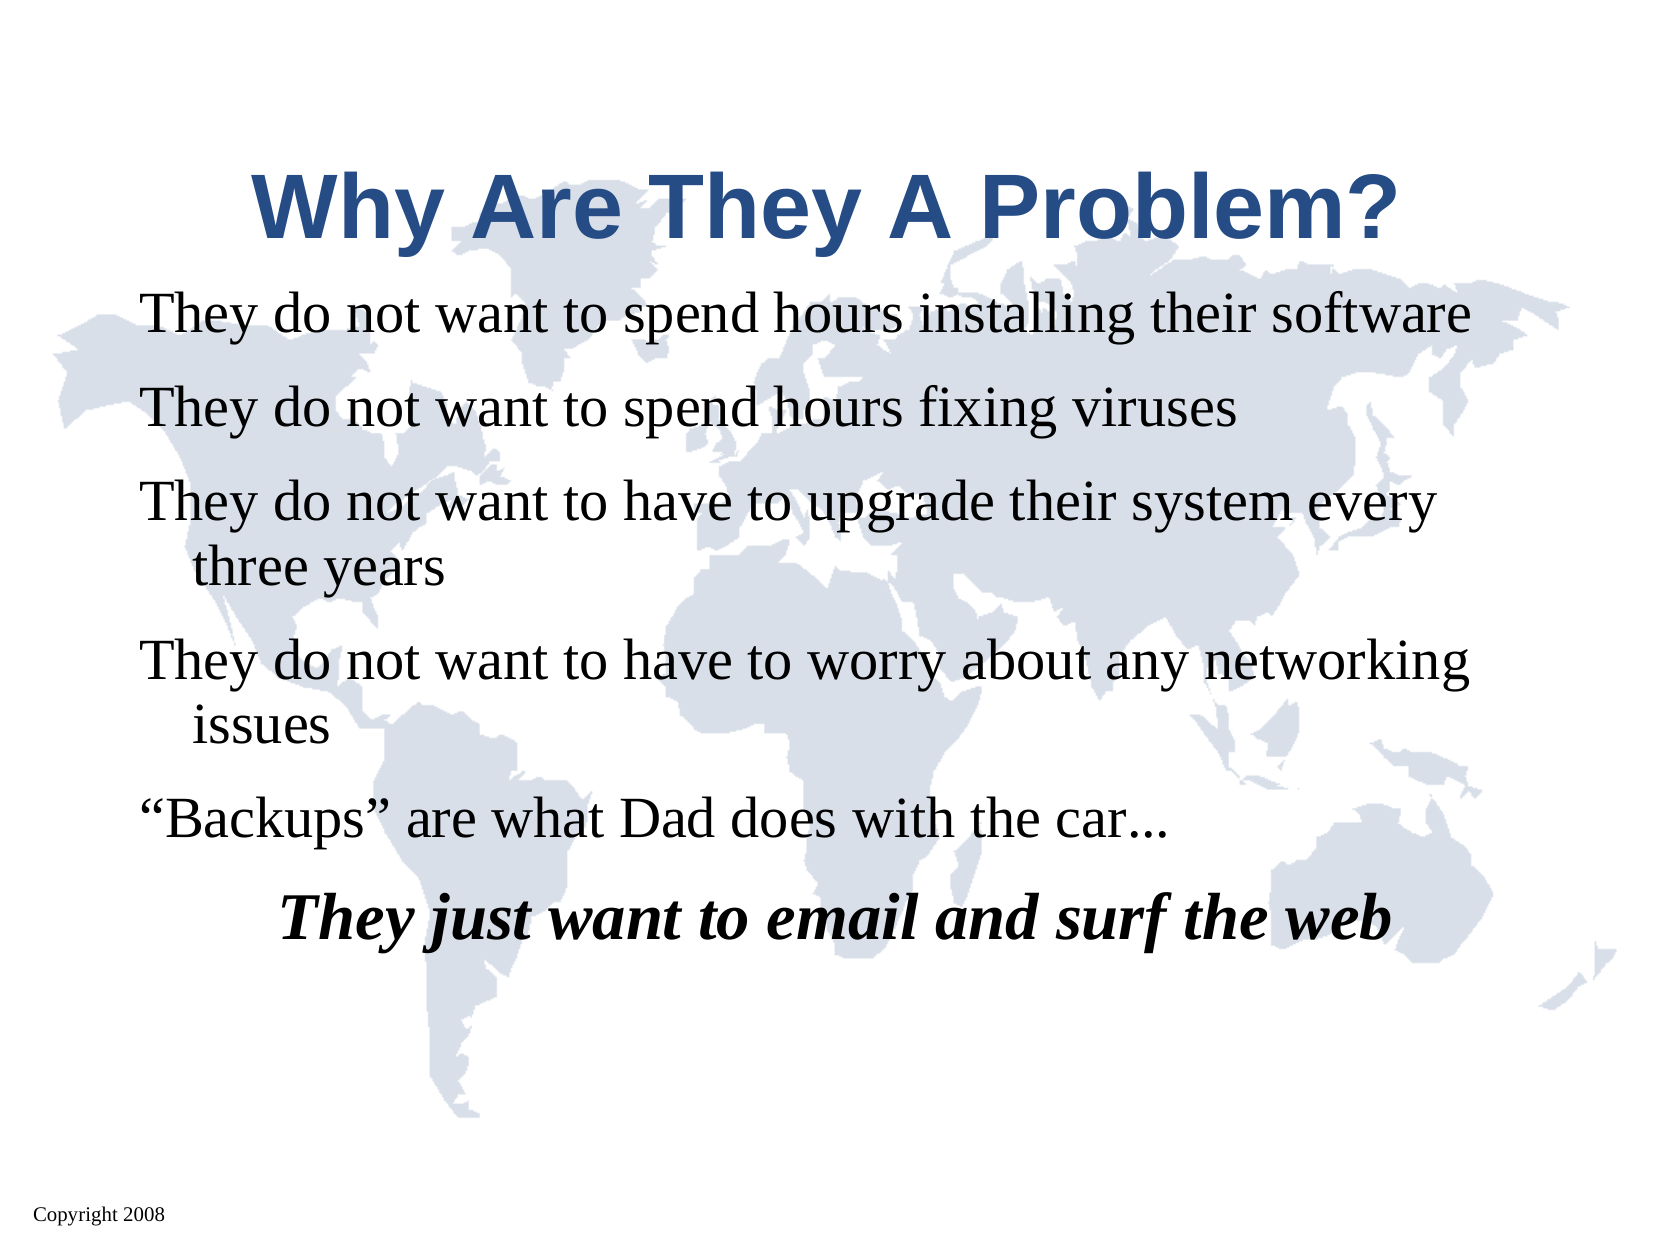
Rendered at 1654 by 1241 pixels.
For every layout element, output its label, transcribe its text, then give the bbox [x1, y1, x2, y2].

picture [28, 99, 1645, 1154]
title Why Are They A Problem? [121, 102, 1534, 280]
list They do not want to spend hours installing their software They do not want to spend hours fixing viruses They do not want to have to upgrade their system every three years They do not want to have to worry about any networking issues “Backups” are what Dad does with the car... They just want to email and surf the web [121, 280, 1534, 1241]
